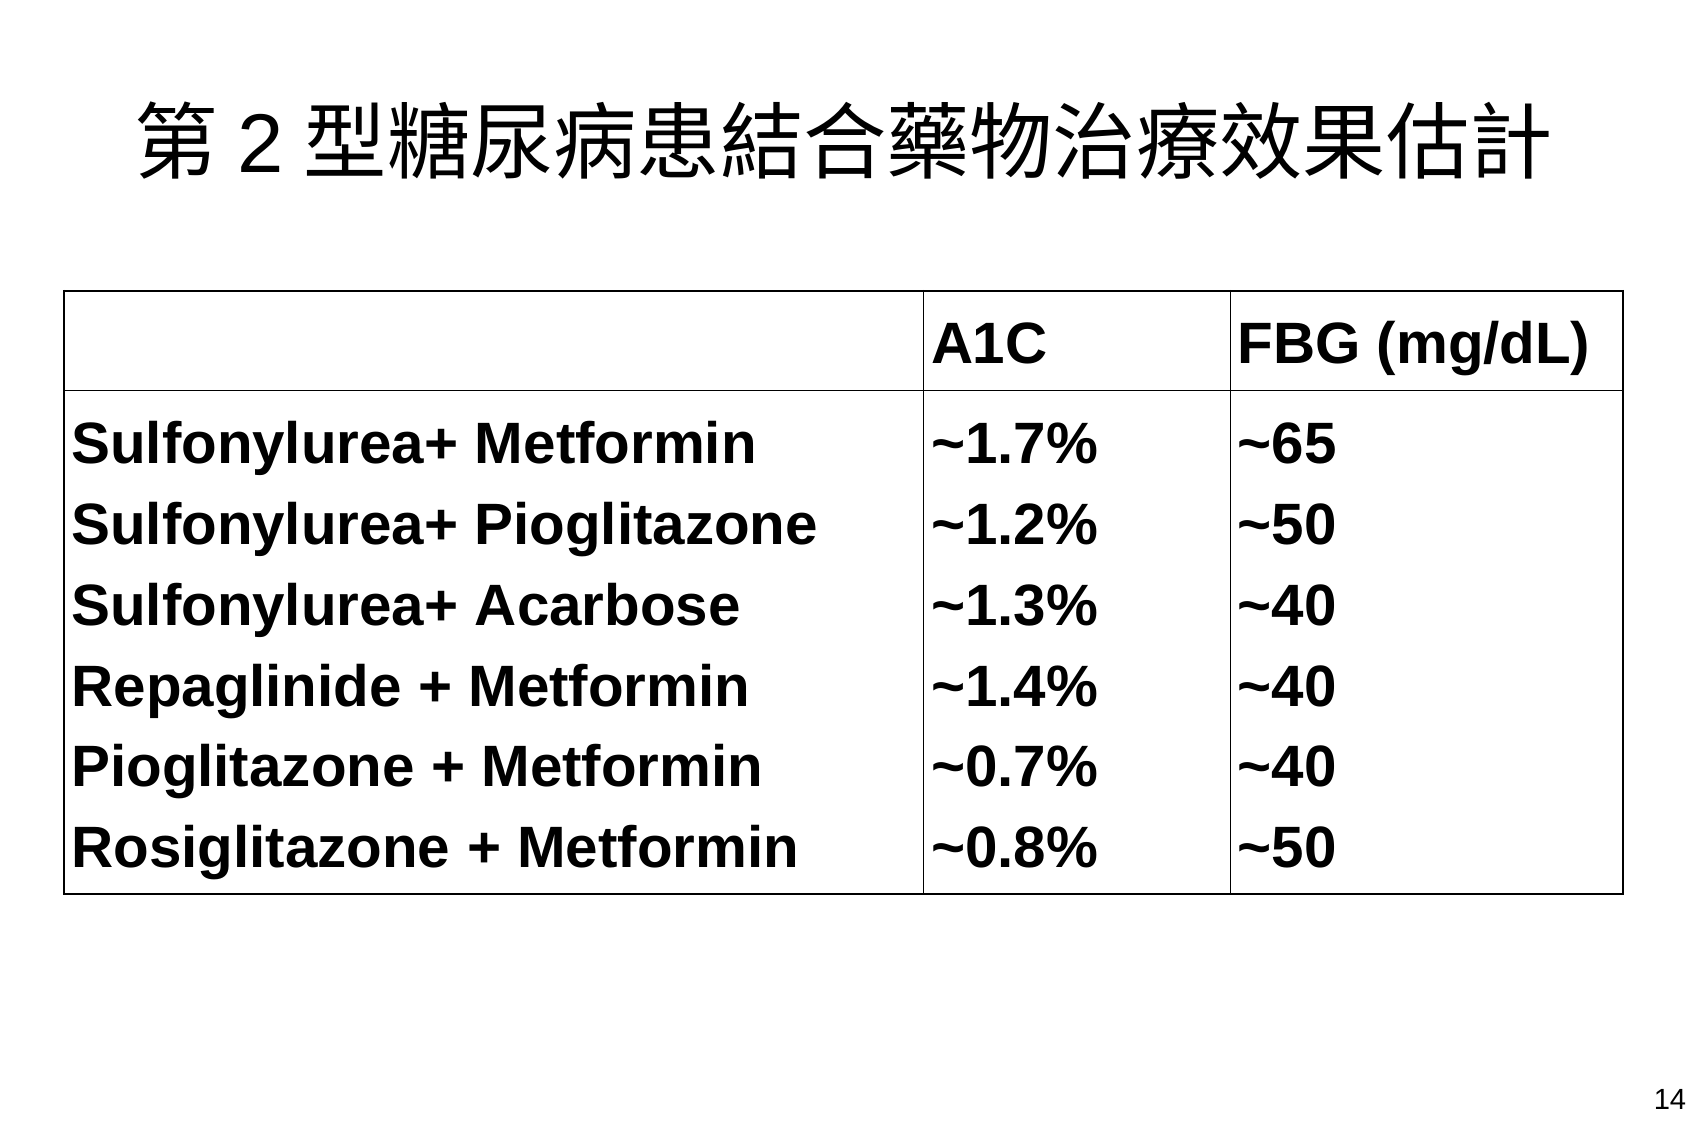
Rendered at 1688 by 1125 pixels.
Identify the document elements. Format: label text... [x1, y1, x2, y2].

table_header A1C [924, 292, 1230, 390]
table_cell ~1.7% ~1.2% ~1.3% ~1.4% ~0.7% ~0.8% [924, 391, 1230, 893]
table_cell Sulfonylurea+ Metformin Sulfonylurea+ Pioglitazone Sulfonylurea+ Acarbose Repaglinide + Metformin Pioglitazone + Metformin Rosiglitazone + Metformin [65, 391, 923, 893]
table_cell ~65 ~50 ~40 ~40 ~40 ~50 [1231, 391, 1622, 893]
table_header [65, 292, 923, 390]
title 第2型糖尿病患結合藥物治療效果估計 [84, 45, 1604, 233]
table_header FBG (mg/dL) [1231, 292, 1622, 390]
